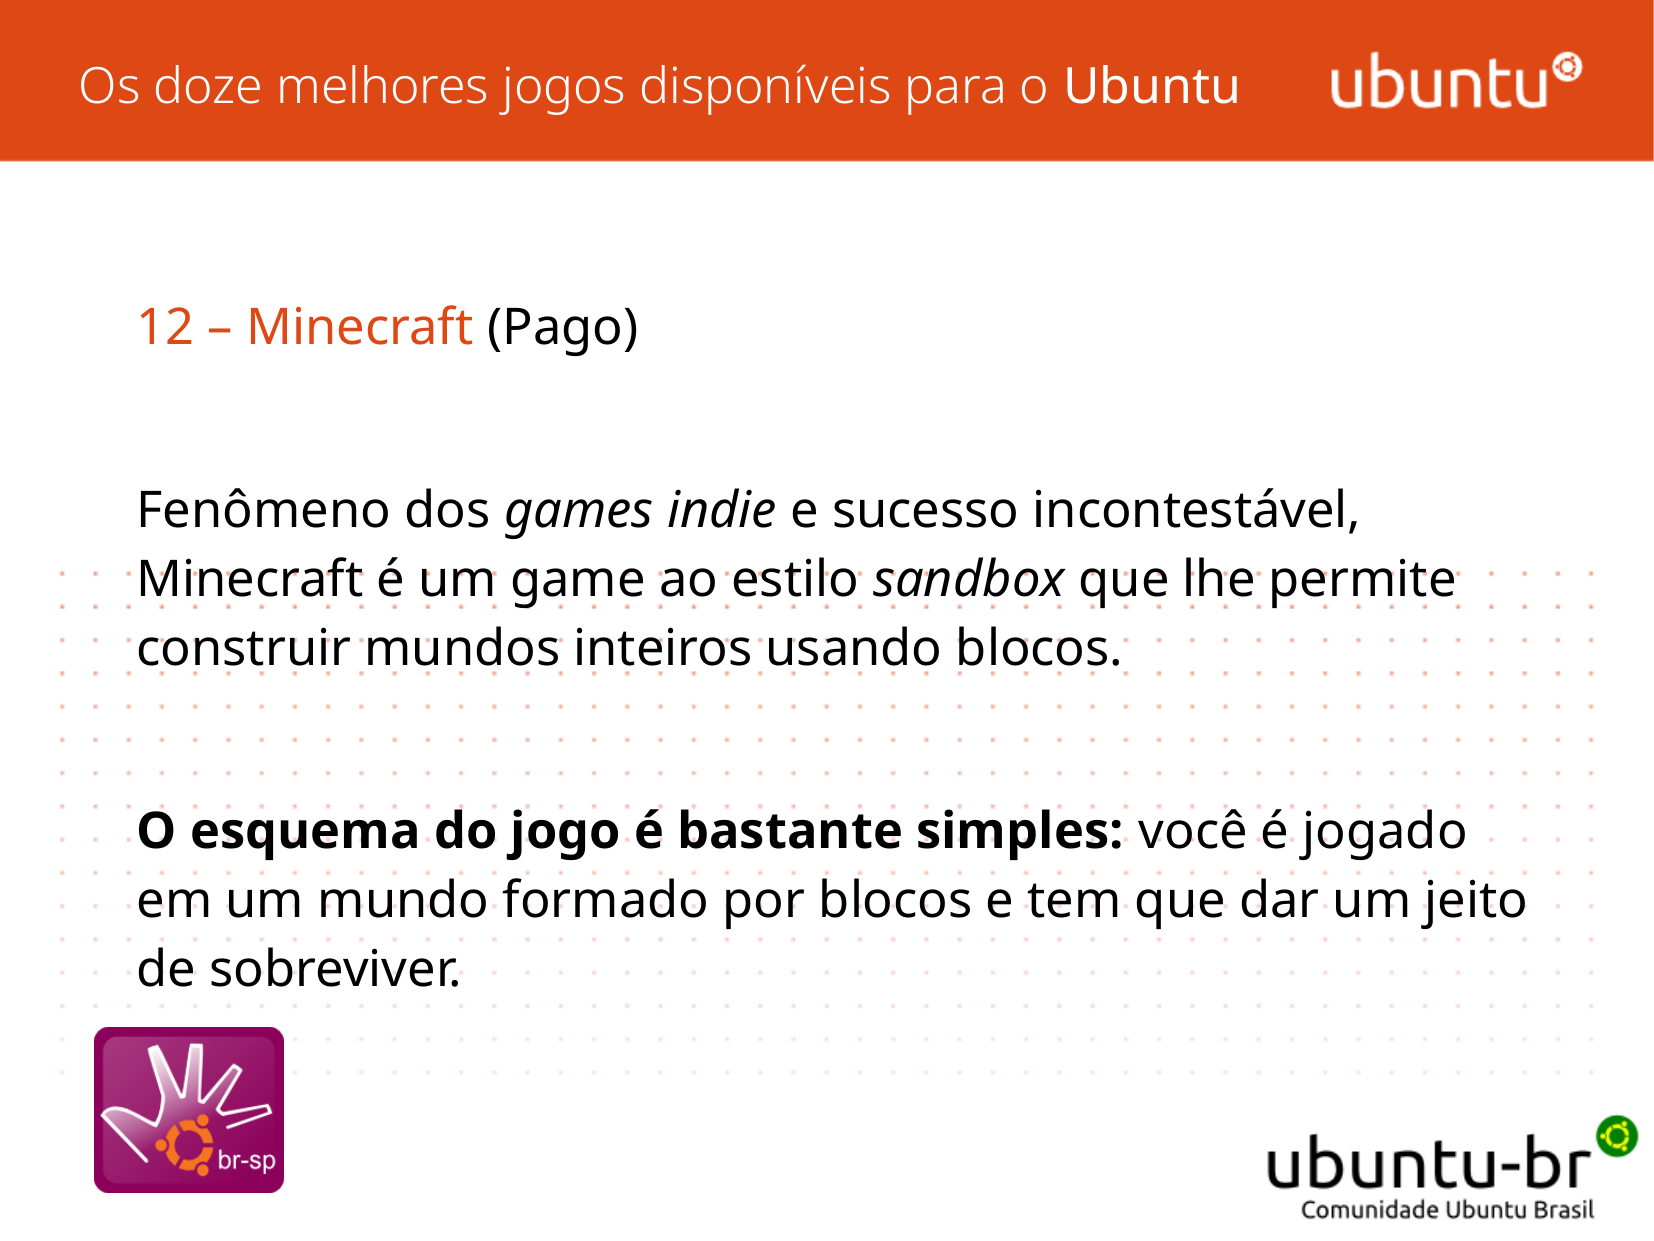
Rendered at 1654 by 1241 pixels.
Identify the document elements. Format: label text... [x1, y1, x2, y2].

list 12 – Minecraft (Pago) Fenômeno dos games indie e sucesso incontestável, Minecraft é um game ao estilo sandbox que lhe permite construir mundos inteiros usando blocos. O esquema do jogo é bastante simples: você é jogado em um mundo formado por blocos e tem que dar um jeito de sobreviver. [82, 290, 1538, 1010]
title Os doze melhores jogos disponíveis para o Ubuntu [41, 32, 1300, 137]
picture [0, 0, 1654, 1241]
